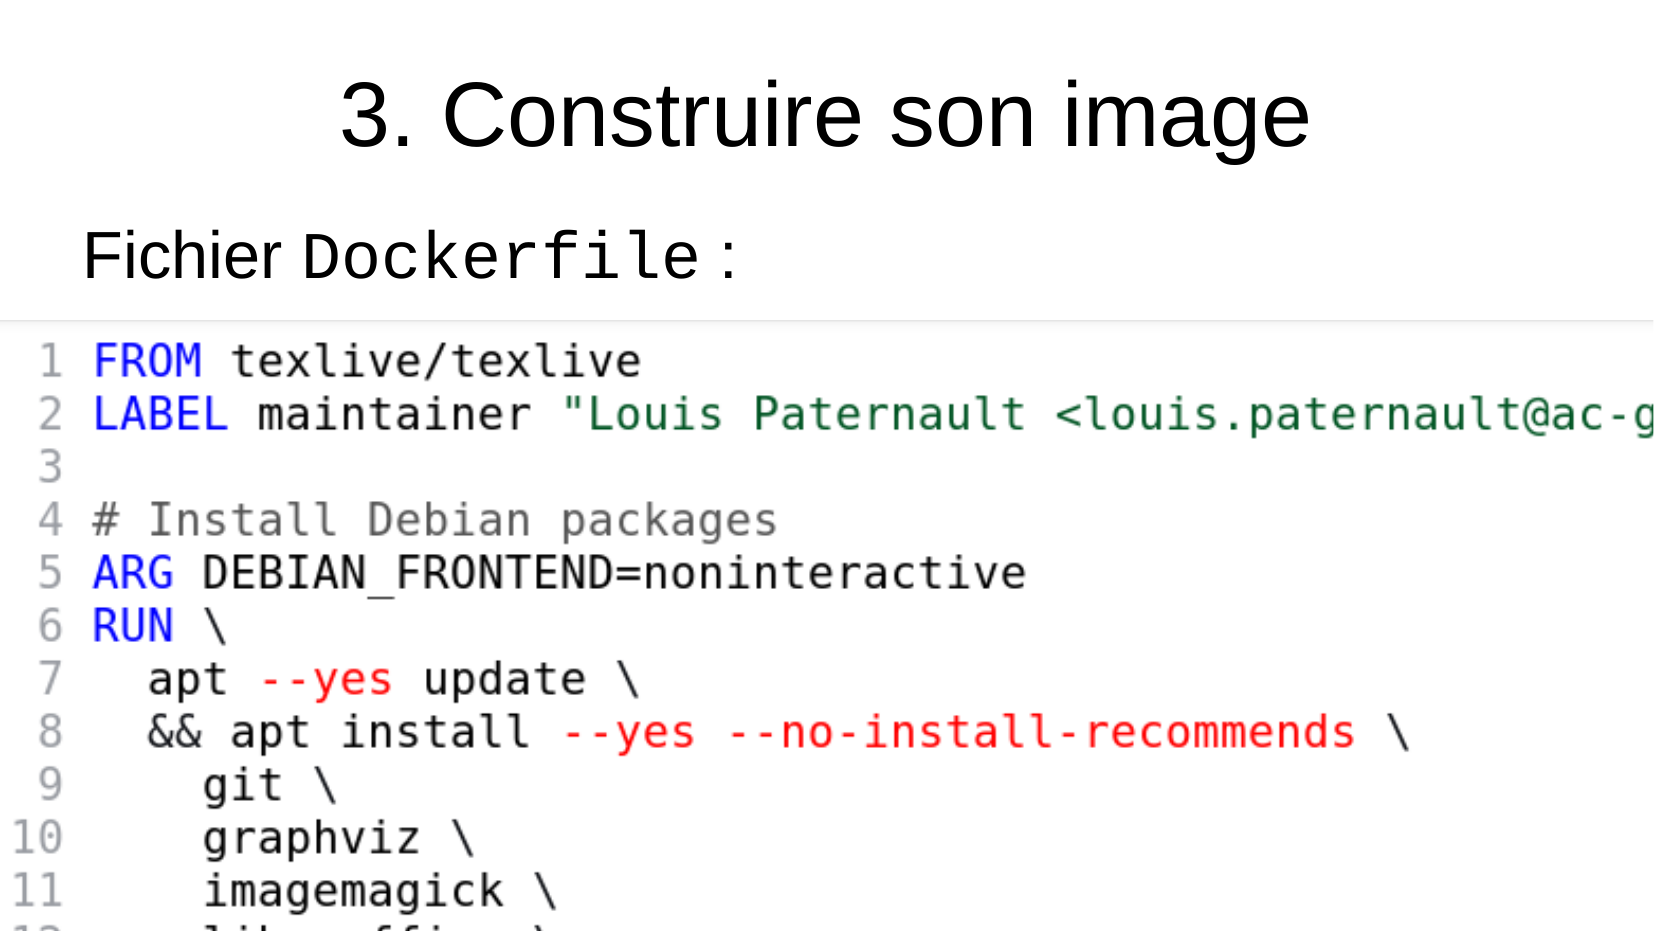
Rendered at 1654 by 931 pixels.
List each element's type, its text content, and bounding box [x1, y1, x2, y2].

picture [0, 320, 1654, 931]
list Fichier Dockerfile : [82, 217, 1571, 320]
title 3. Construire son image [82, 37, 1571, 193]
